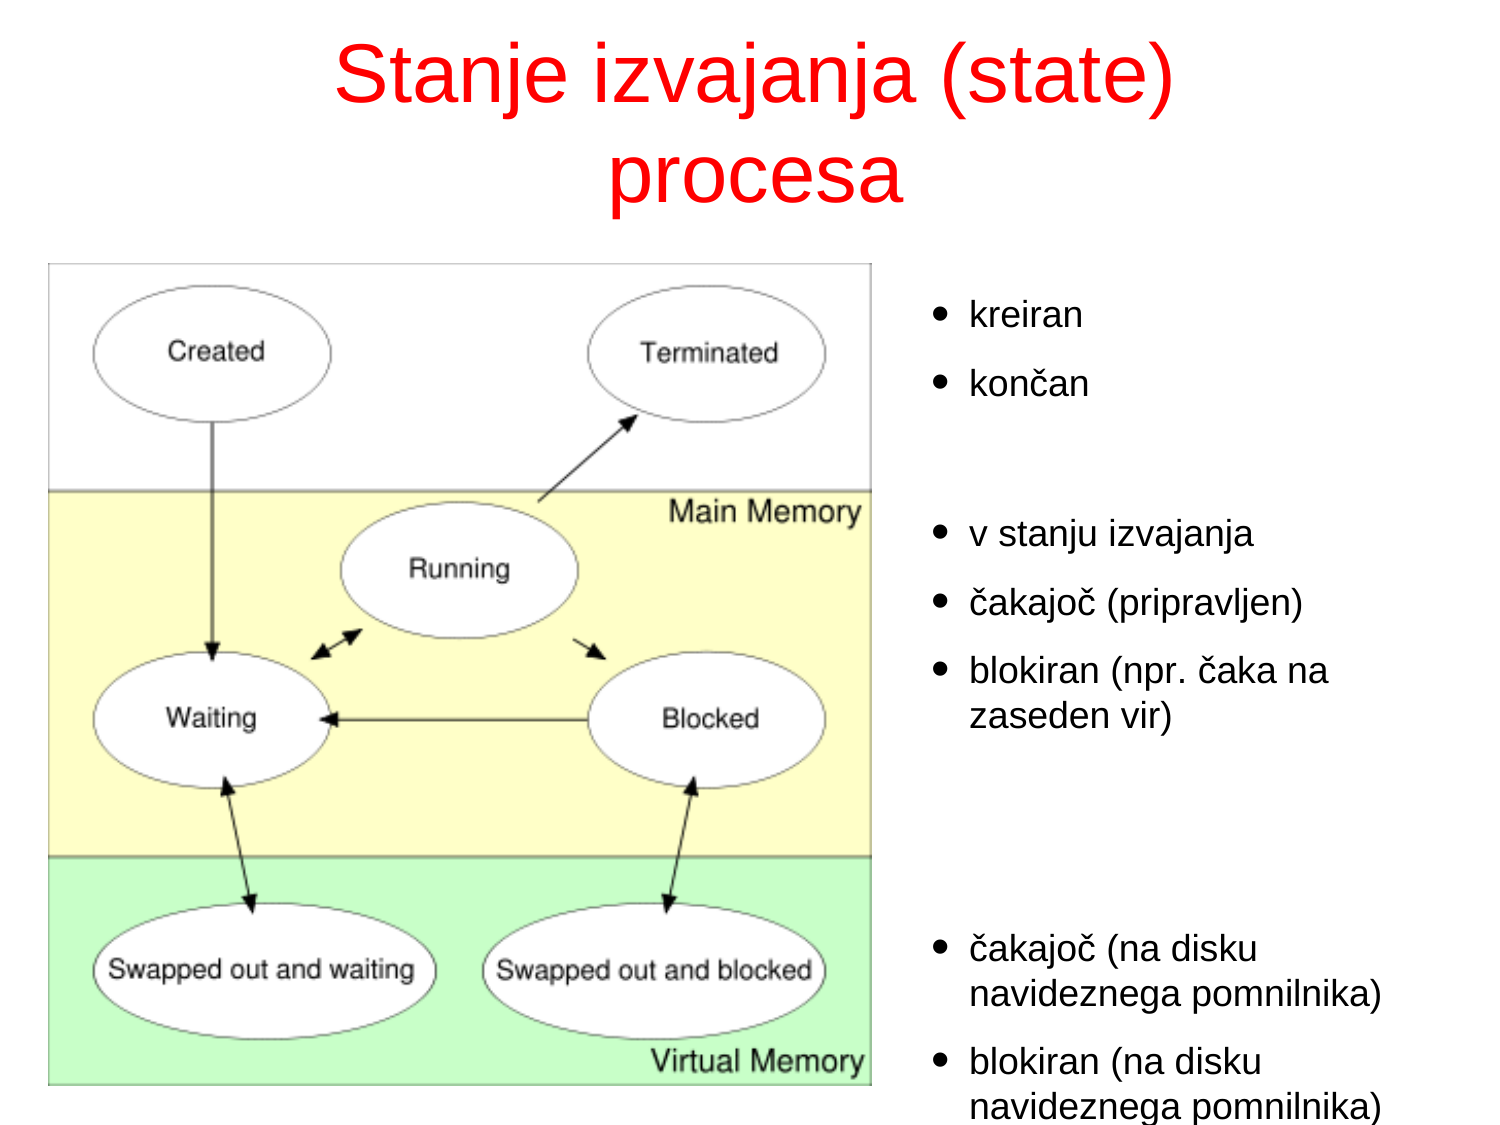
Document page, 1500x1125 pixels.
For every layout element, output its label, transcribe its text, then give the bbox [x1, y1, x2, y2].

picture [48, 263, 872, 1086]
title Stanje izvajanja (state) procesa [190, 11, 1321, 227]
list kreiran končan v stanju izvajanja čakajoč (pripravljen) blokiran (npr. čaka na zaseden vir) čakajoč (na disku navideznega pomnilnika) blokiran (na disku navideznega pomnilnika) [916, 282, 1436, 1125]
